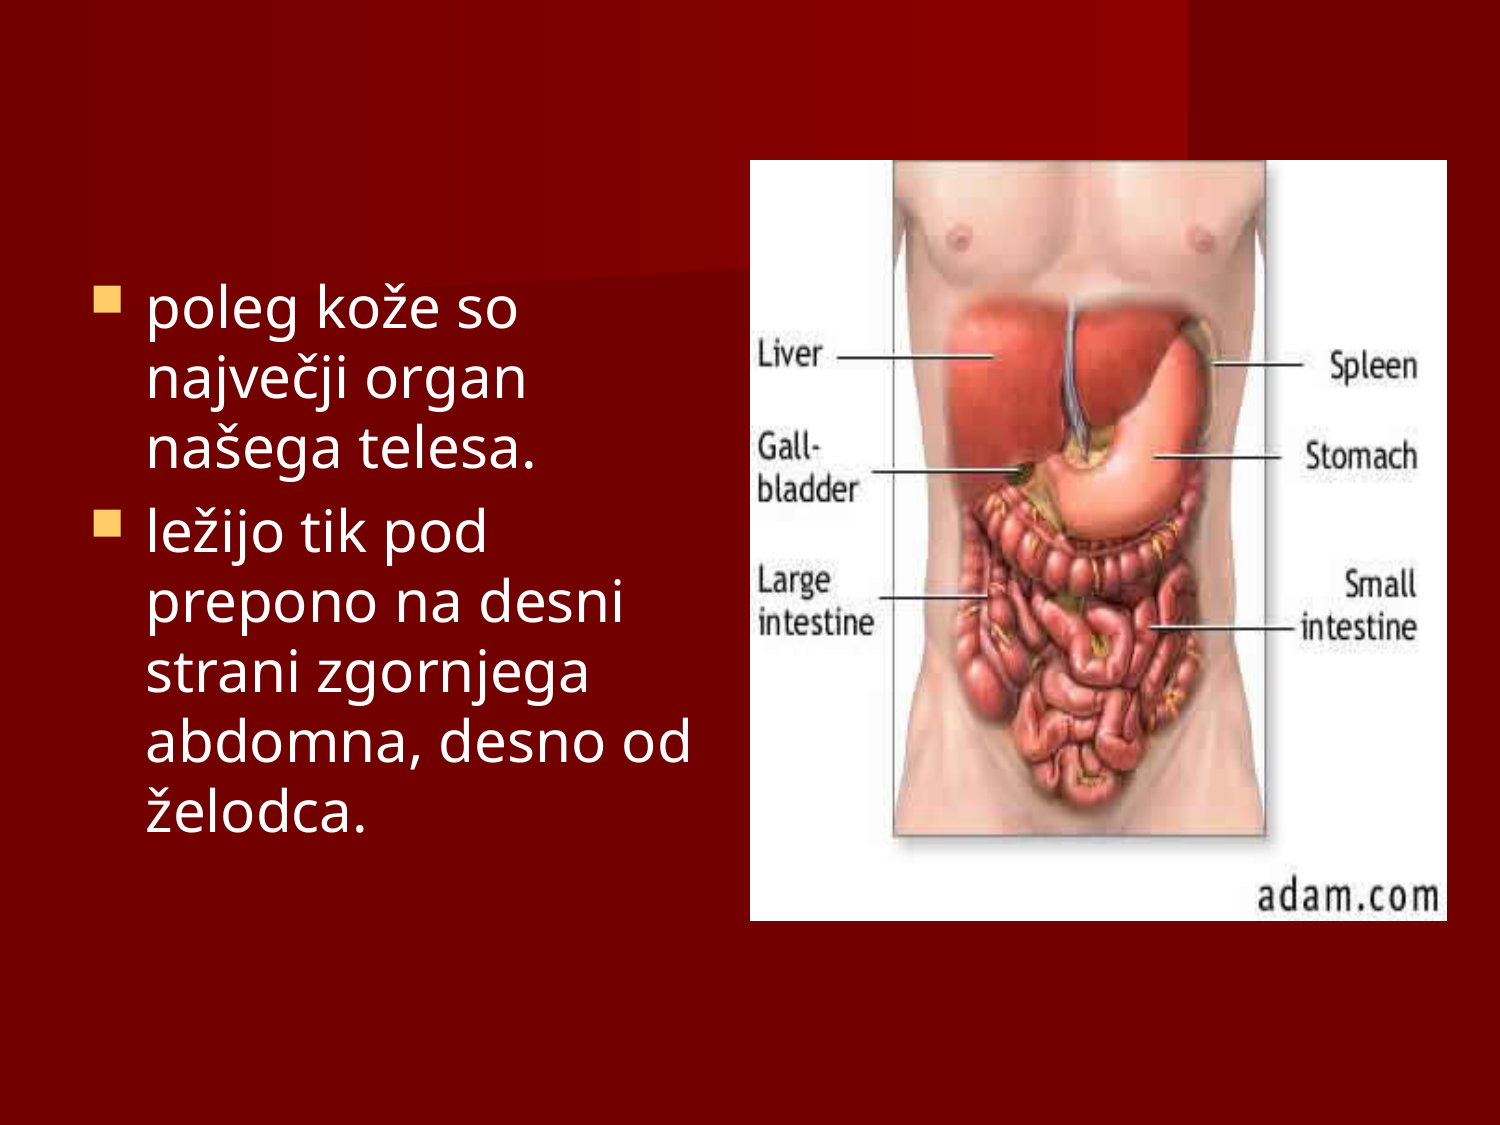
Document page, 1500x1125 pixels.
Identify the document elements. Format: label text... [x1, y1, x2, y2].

picture [750, 160, 1447, 921]
text_box poleg kože so največji organ našega telesa. ležijo tik pod prepono na desni strani zgornjega abdomna, desno od želodca. [74, 262, 738, 1000]
